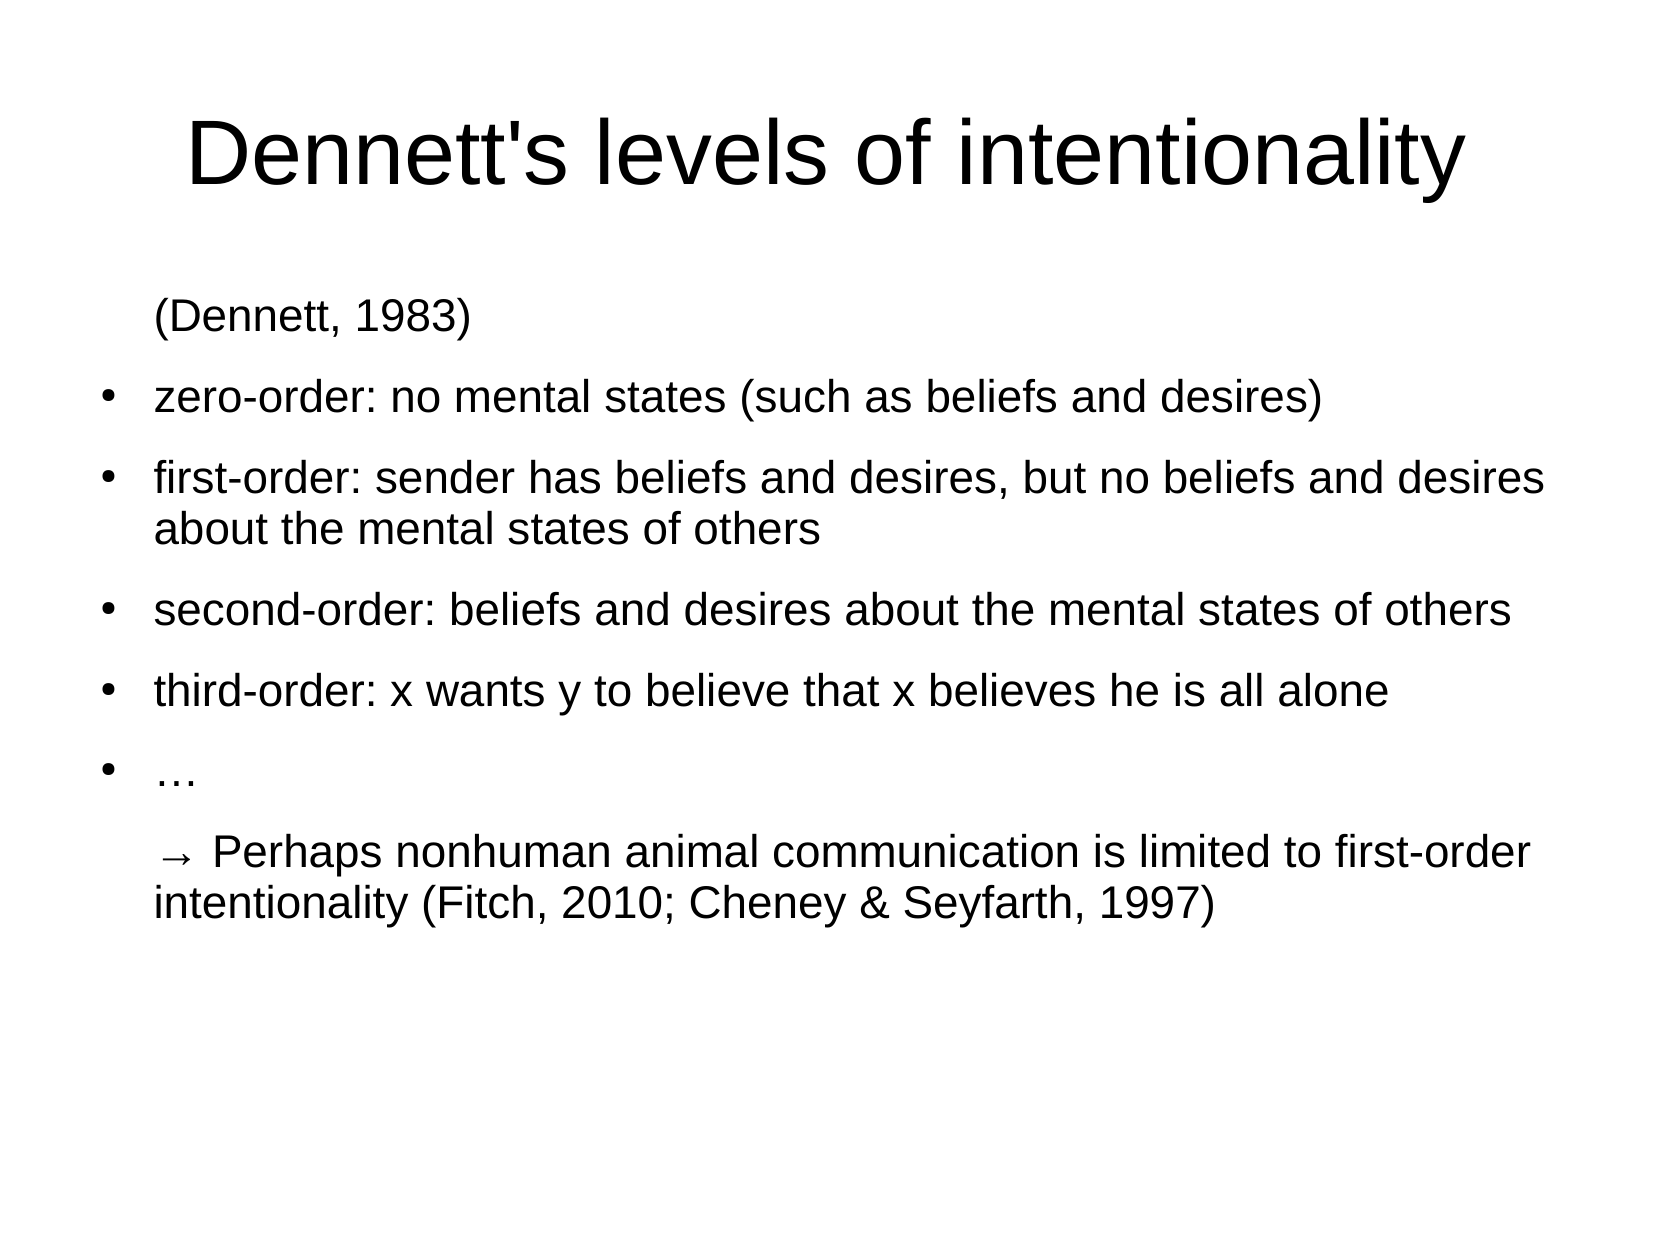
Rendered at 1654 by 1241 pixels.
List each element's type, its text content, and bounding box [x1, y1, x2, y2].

title Dennett's levels of intentionality [82, 56, 1571, 250]
list (Dennett, 1983) zero-order: no mental states (such as beliefs and desires) first-order: sender has beliefs and desires, but no beliefs and desires about the mental states of others second-order: beliefs and desires about the mental states of others third-order: x wants y to believe that x believes he is all alone … → Perhaps nonhuman animal communication is limited to first-order intentionality (Fitch, 2010; Cheney & Seyfarth, 1997) [82, 290, 1571, 995]
